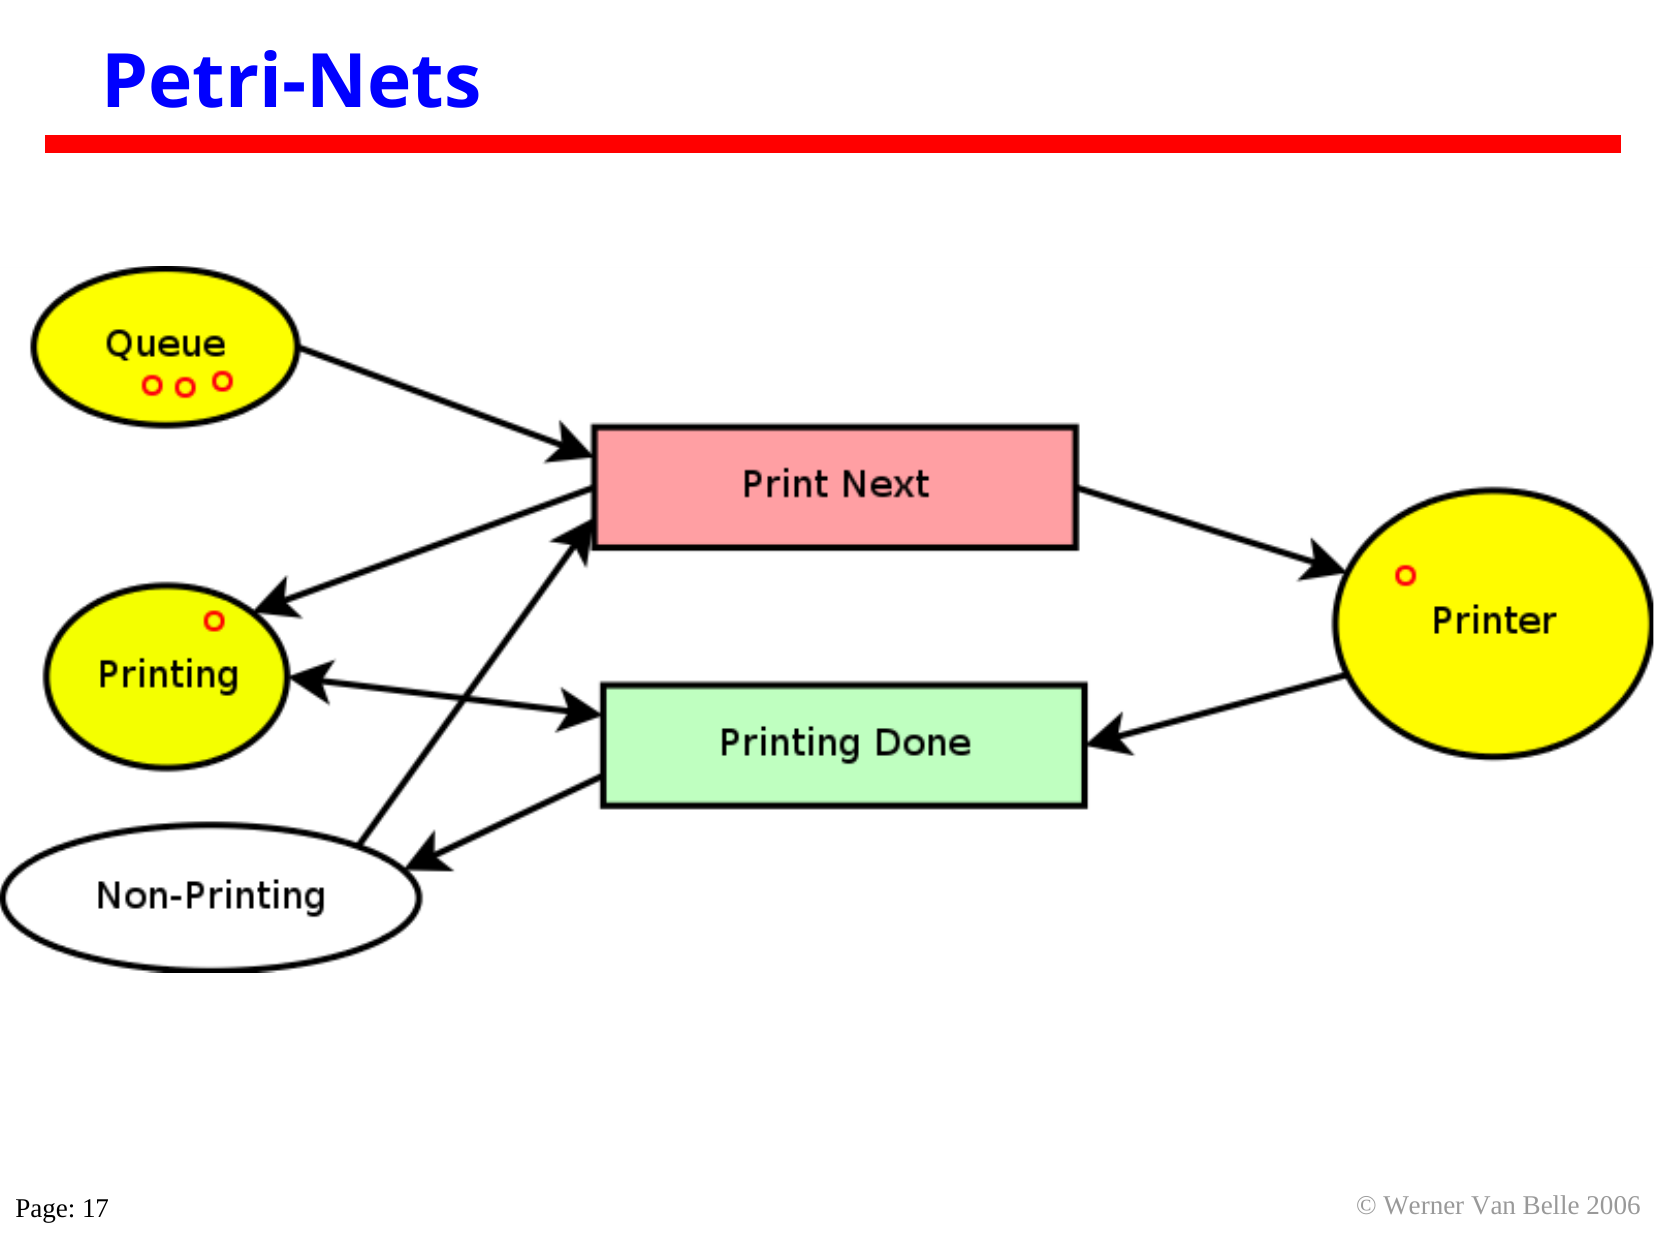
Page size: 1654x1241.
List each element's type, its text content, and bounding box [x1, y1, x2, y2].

picture [0, 266, 1654, 973]
title Petri-Nets [101, 27, 1514, 130]
